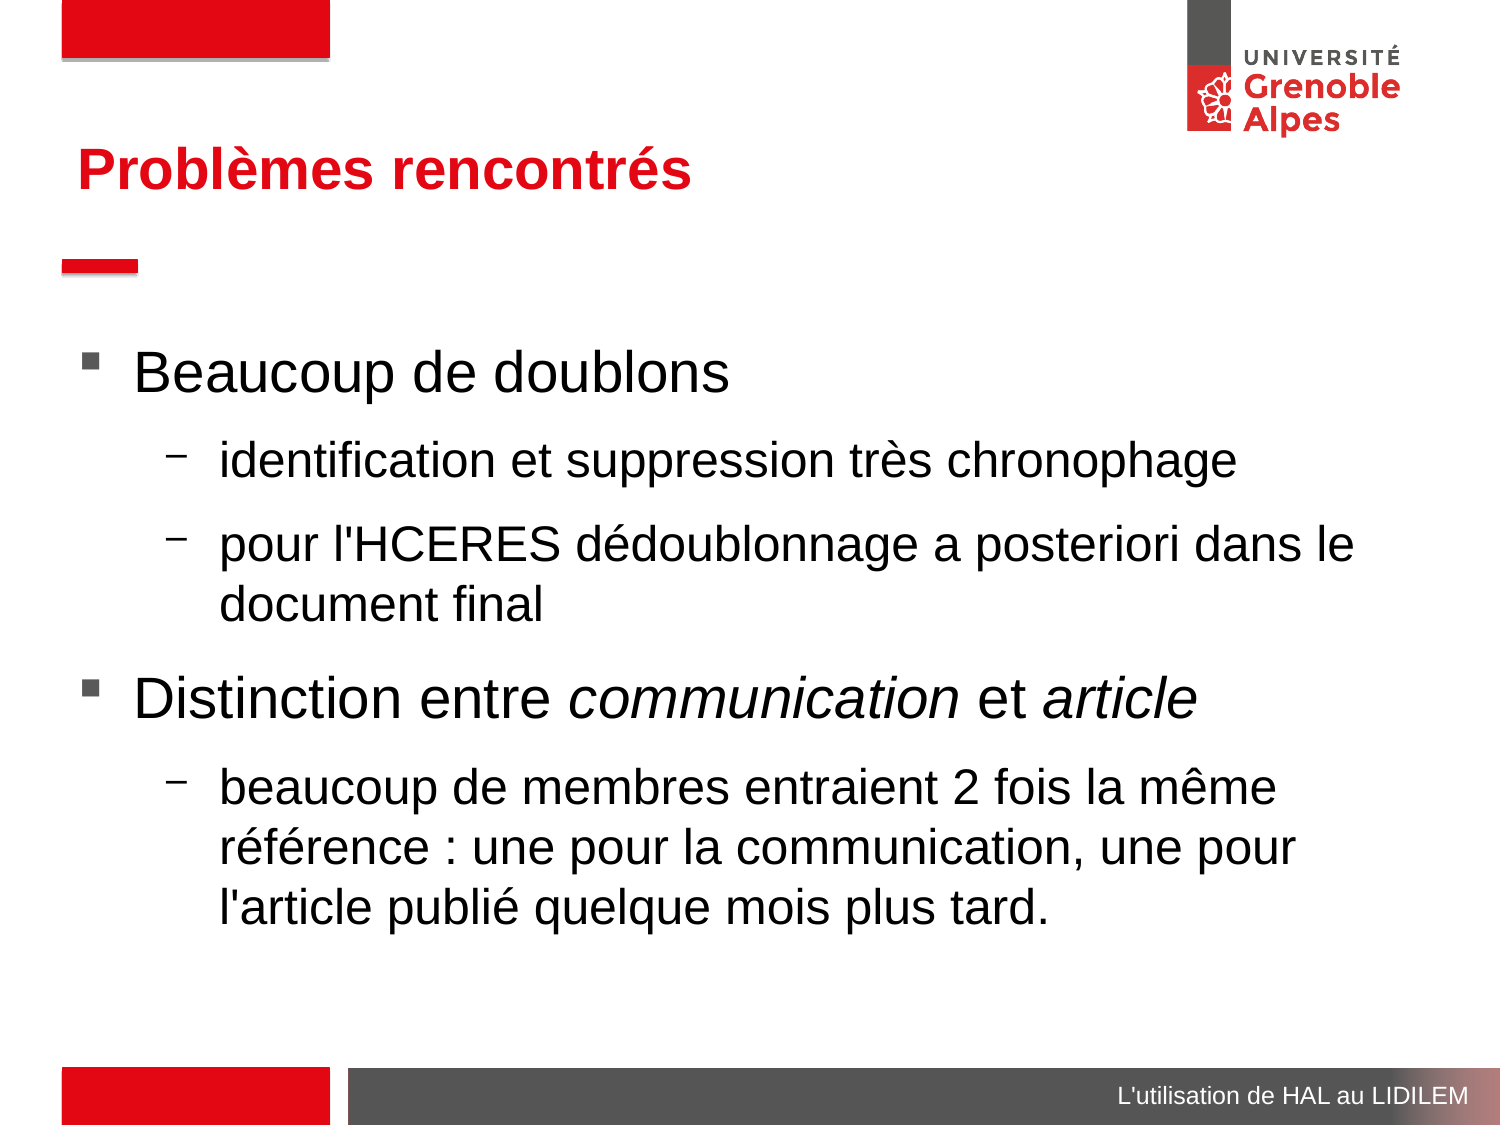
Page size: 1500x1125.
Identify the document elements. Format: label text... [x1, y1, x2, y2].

picture [1187, 0, 1400, 73]
title Problèmes rencontrés [62, 73, 1400, 261]
footer L'utilisation de HAL au LIDILEM [1009, 1065, 1485, 1125]
list Beaucoup de doublons identification et suppression très chronophage pour l'HCERES dédoublonnage a posteriori dans le document final Distinction entre communication et article beaucoup de membres entraient 2 fois la même référence : une pour la communication, une pour l'article publié quelque mois plus tard. [62, 326, 1400, 681]
